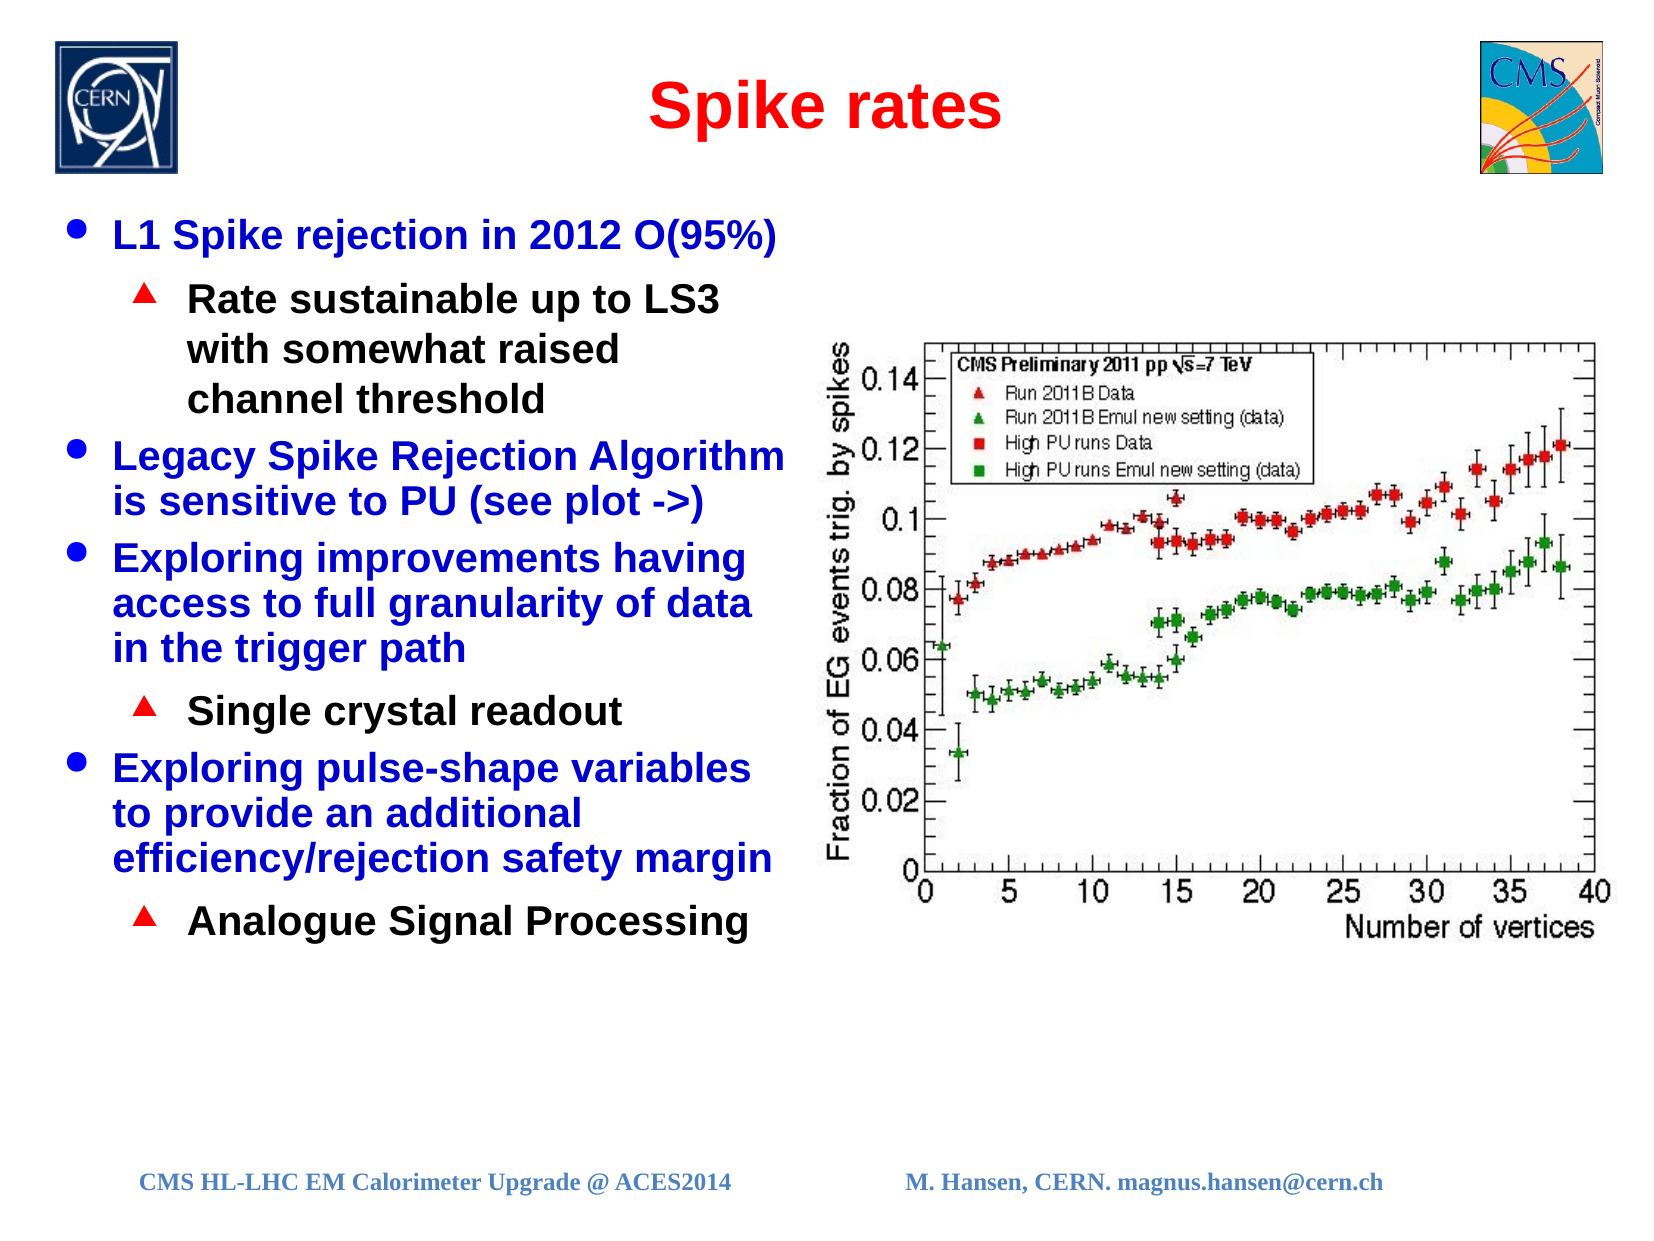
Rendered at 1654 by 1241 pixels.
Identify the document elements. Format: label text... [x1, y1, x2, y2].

list L1 Spike rejection in 2012 O(95%) Rate sustainable up to LS3 with somewhat raised channel threshold Legacy Spike Rejection Algorithm is sensitive to PU (see plot ->) Exploring improvements having access to full granularity of data in the trigger path Single crystal readout Exploring pulse-shape variables to provide an additional efficiency/rejection safety margin Analogue Signal Processing [50, 206, 802, 1144]
picture [805, 330, 1631, 951]
picture [1480, 41, 1603, 174]
slide_number CMS HL-LHC EM Calorimeter Upgrade @ ACES2014 [124, 1157, 815, 1213]
footer M. Hansen, CERN. magnus.hansen@cern.ch [890, 1157, 1547, 1213]
title Spike rates [216, 41, 1438, 174]
picture [55, 41, 178, 174]
